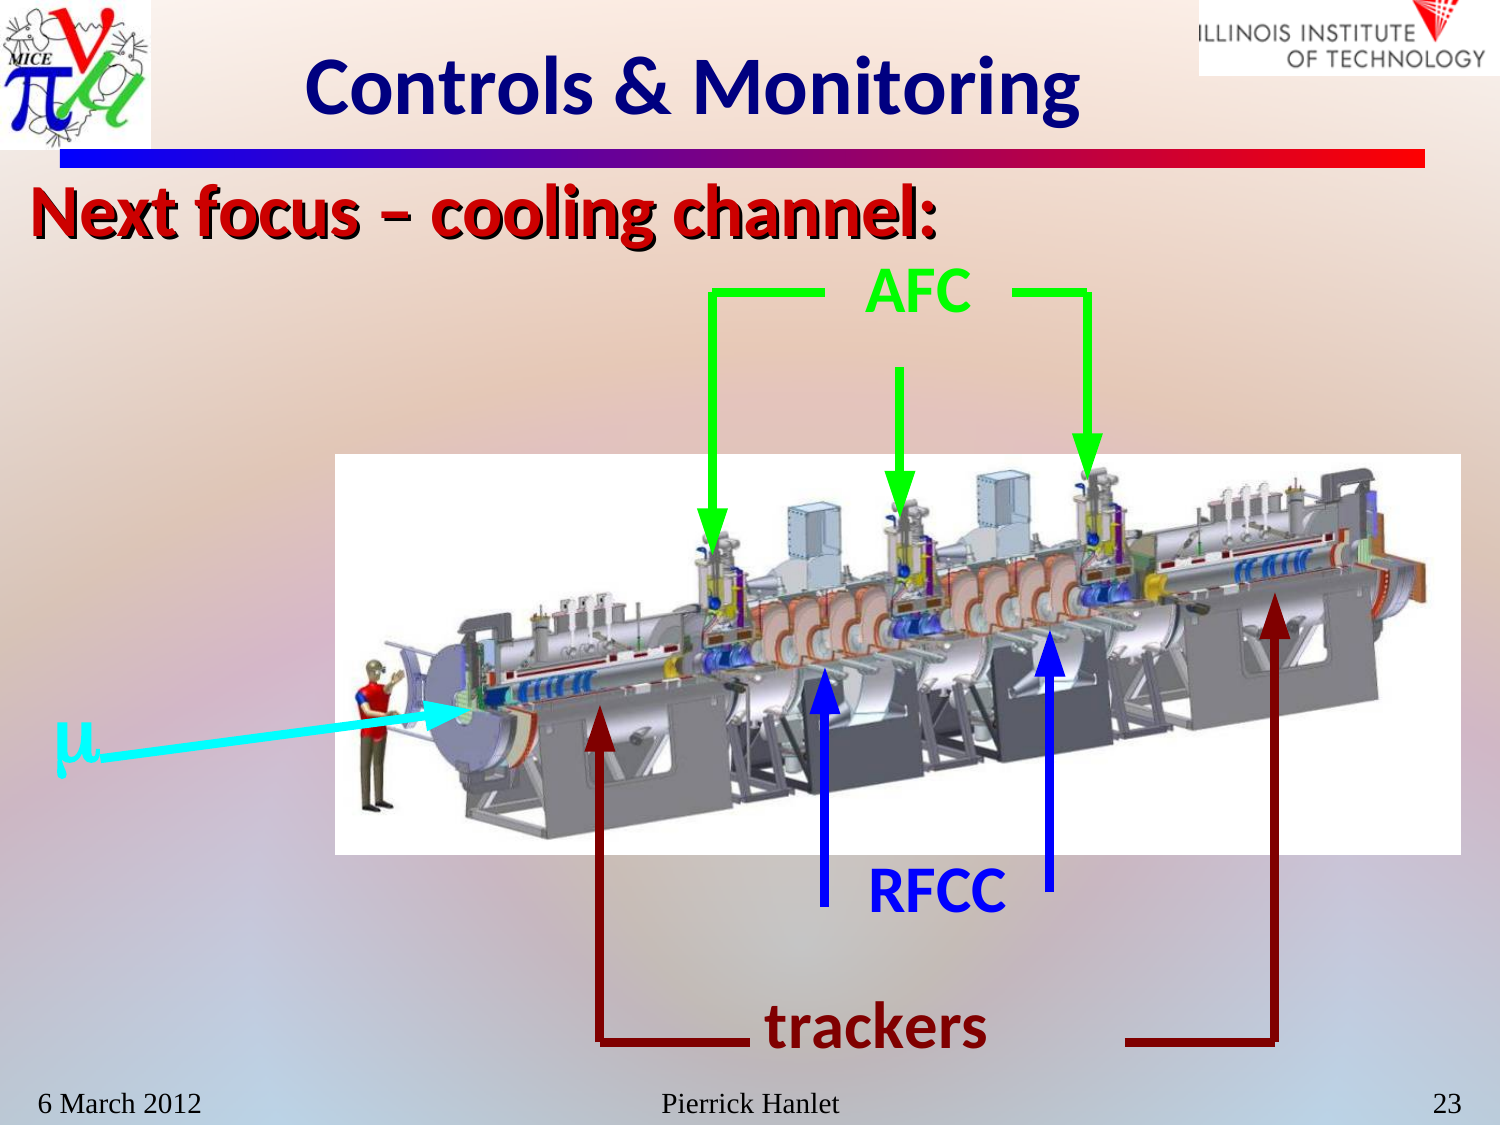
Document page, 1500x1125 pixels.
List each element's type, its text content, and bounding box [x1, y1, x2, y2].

text_box trackers [749, 990, 1125, 1084]
picture [0, 0, 1500, 1125]
text_box Next focus – cooling channel: [14, 172, 1266, 275]
text_box AFC [824, 275, 1013, 348]
title Controls & Monitoring [149, 38, 1238, 151]
text_box RFCC [824, 854, 1050, 948]
text_box m [37, 695, 123, 820]
